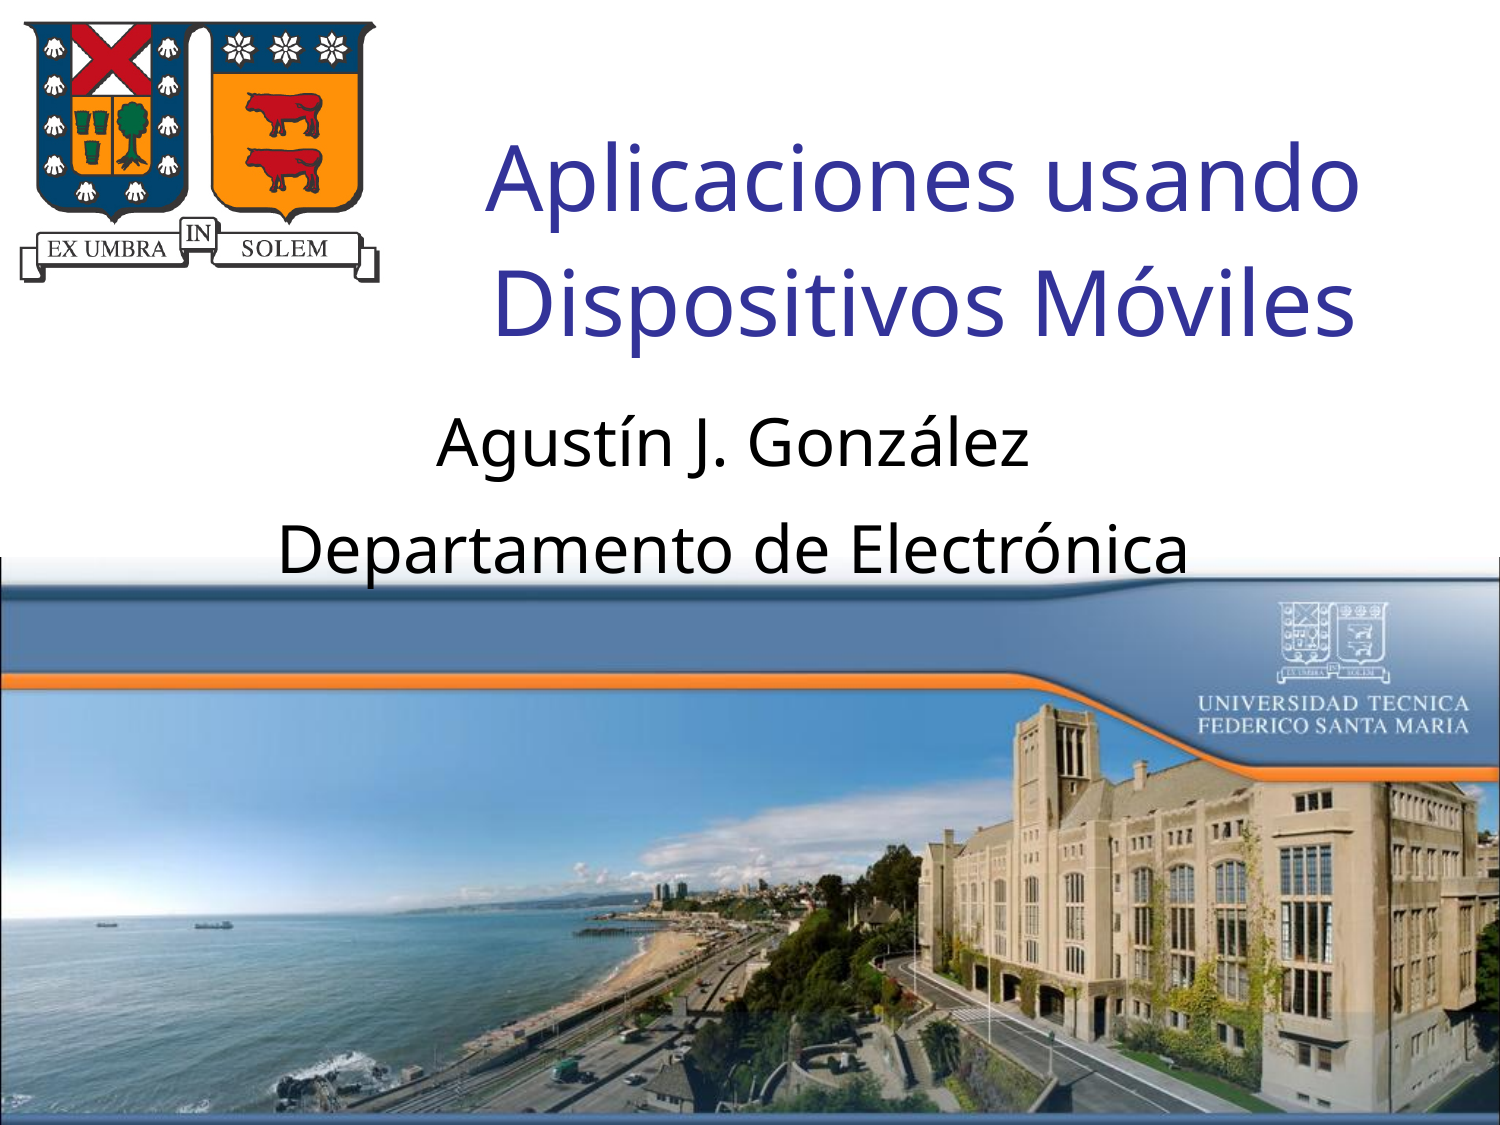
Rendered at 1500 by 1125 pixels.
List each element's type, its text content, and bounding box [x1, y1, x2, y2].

picture [0, 0, 398, 301]
picture [0, 557, 1500, 1125]
text_box Agustín J. González Departamento de Electrónica [209, 387, 1260, 676]
title Aplicaciones usando Dispositivos Móviles [381, 130, 1467, 371]
